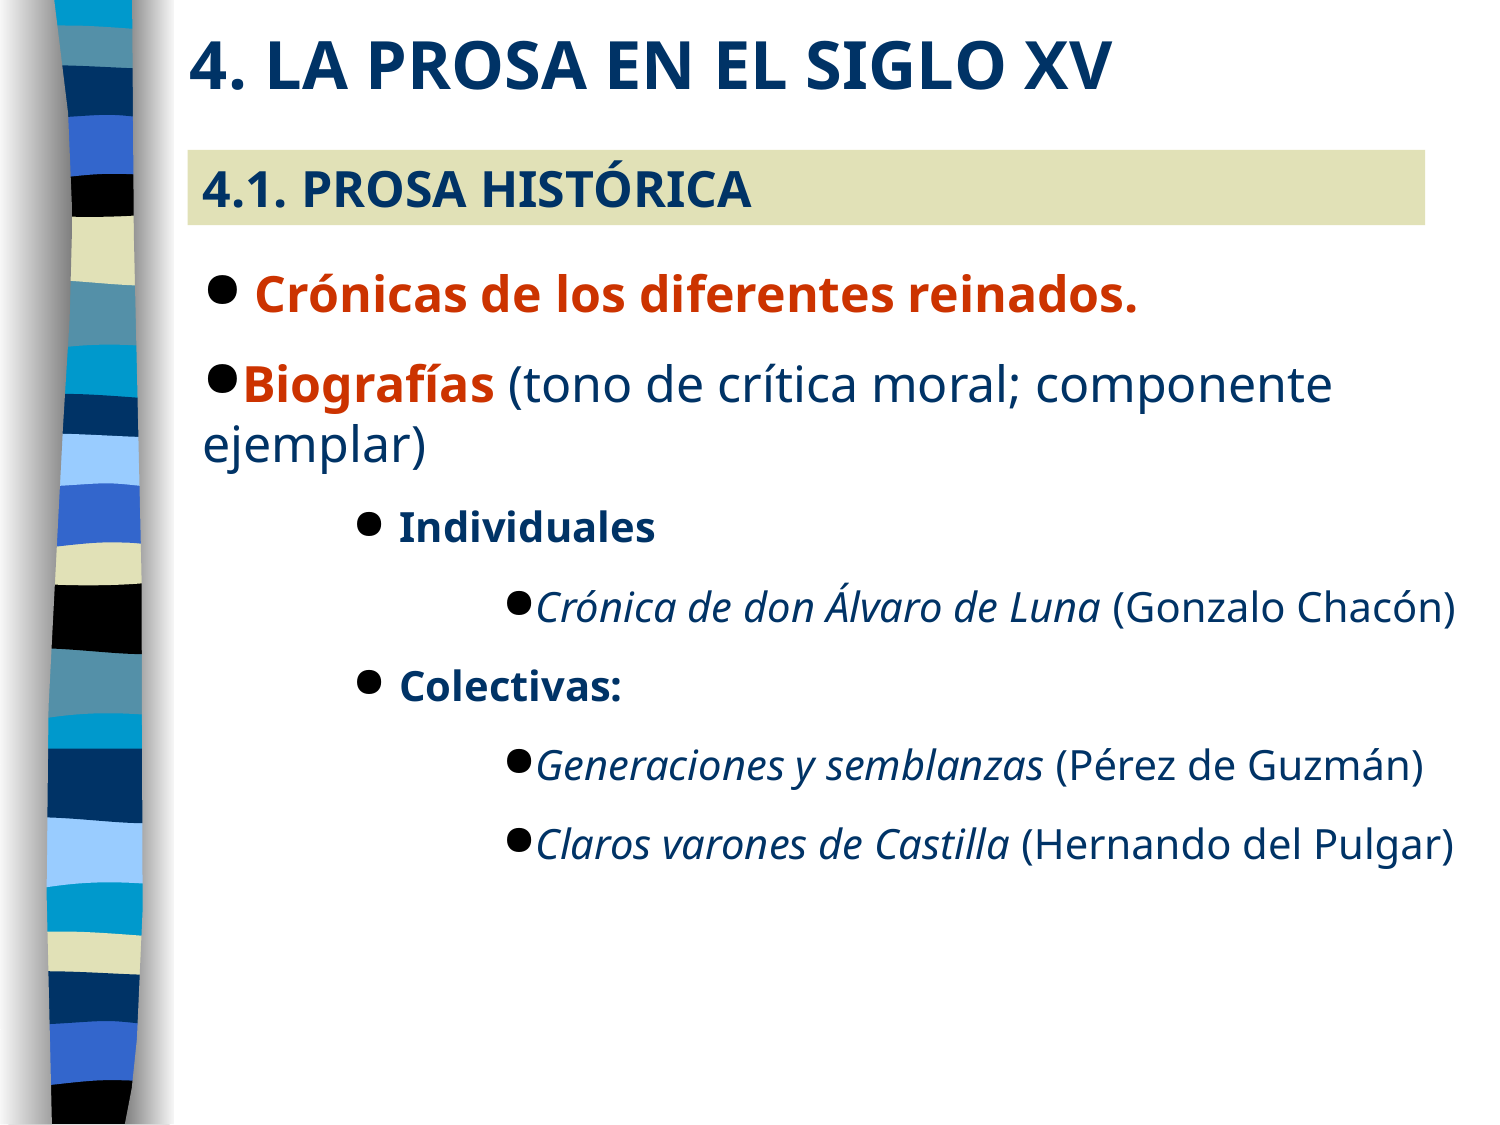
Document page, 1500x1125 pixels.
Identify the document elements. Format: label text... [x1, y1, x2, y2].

text_box 4.1. PROSA HISTÓRICA [187, 149, 1426, 226]
text_box Crónicas de los diferentes reinados. Biografías (tono de crítica moral; componente ejemplar) Individuales Crónica de don Álvaro de Luna (Gonzalo Chacón) Colectivas: Generaciones y semblanzas (Pérez de Guzmán) Claros varones de Castilla (Hernando del Pulgar) [187, 255, 1476, 1106]
title 4. LA PROSA EN EL SIGLO XV [174, 0, 1450, 126]
